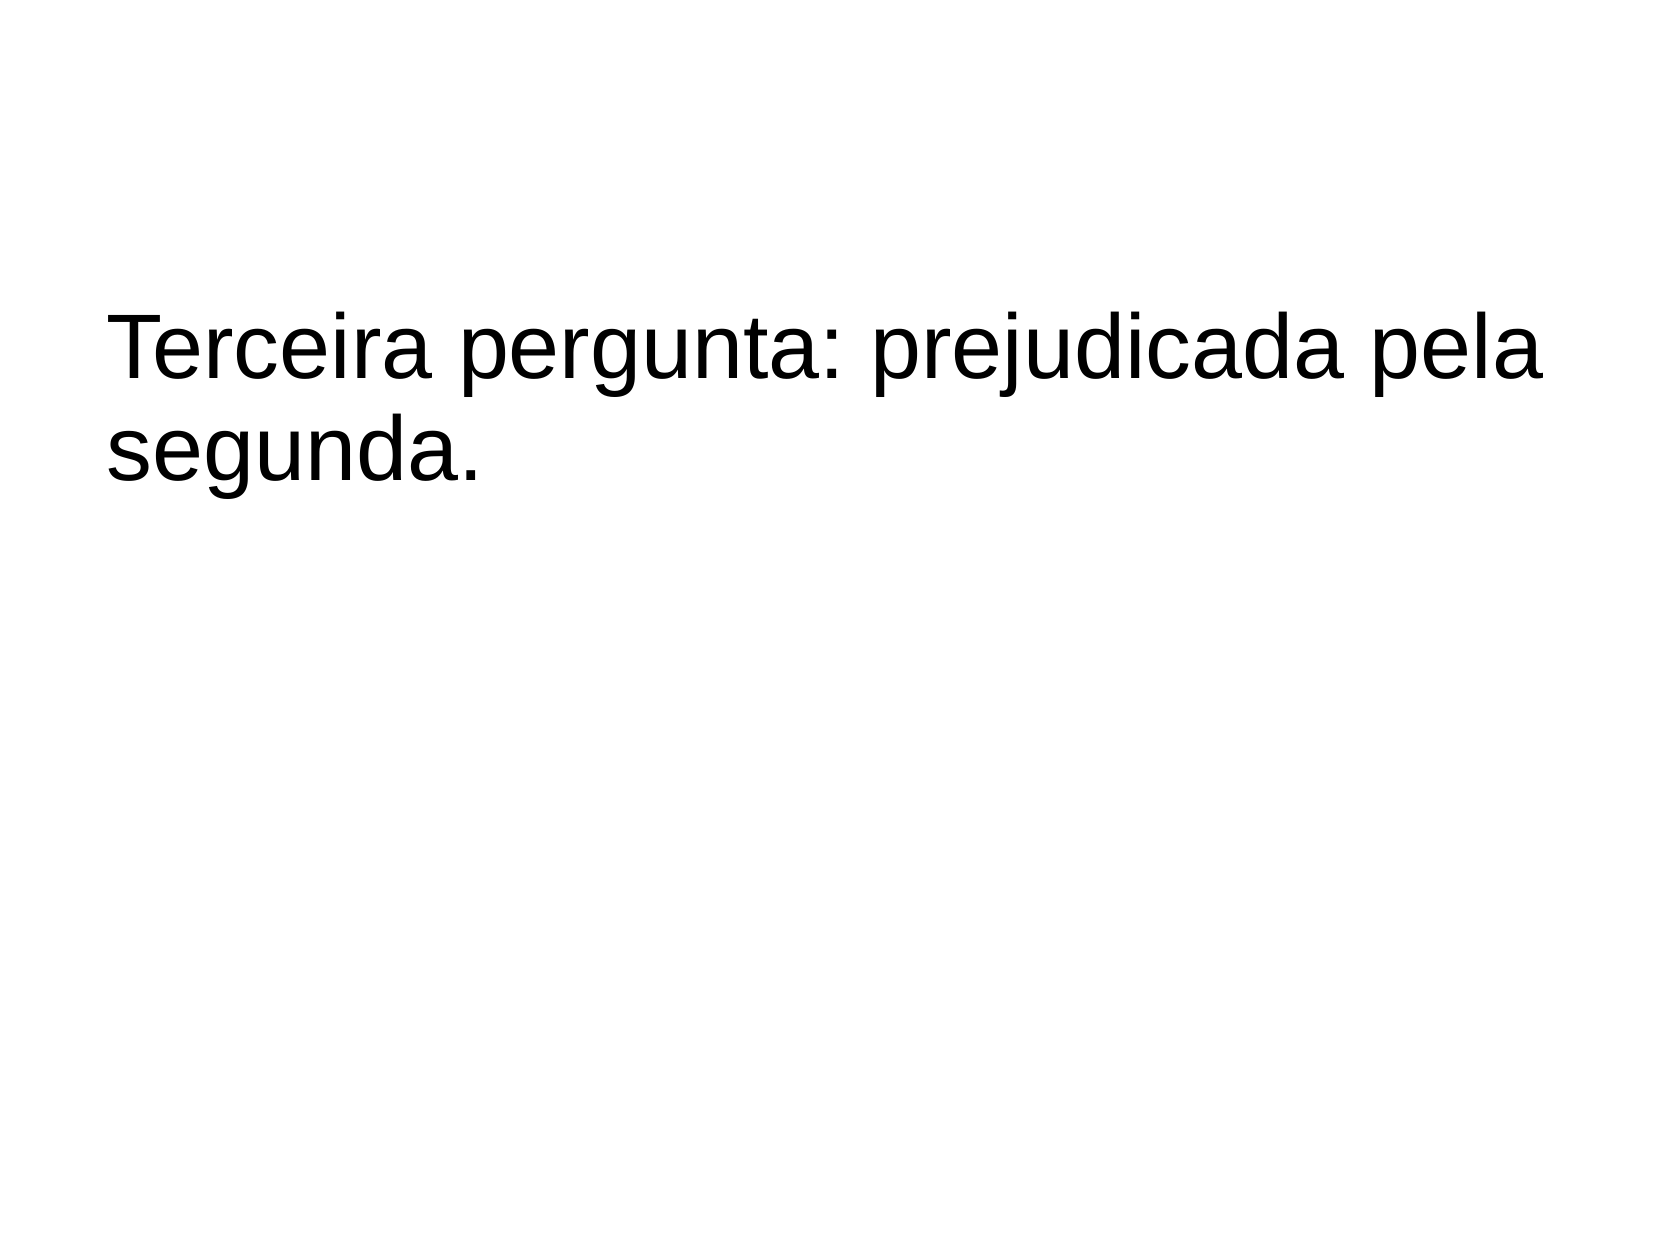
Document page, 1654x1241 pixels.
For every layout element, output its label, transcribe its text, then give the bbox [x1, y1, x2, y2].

title Terceira pergunta: prejudicada pela segunda. [106, 295, 1595, 501]
